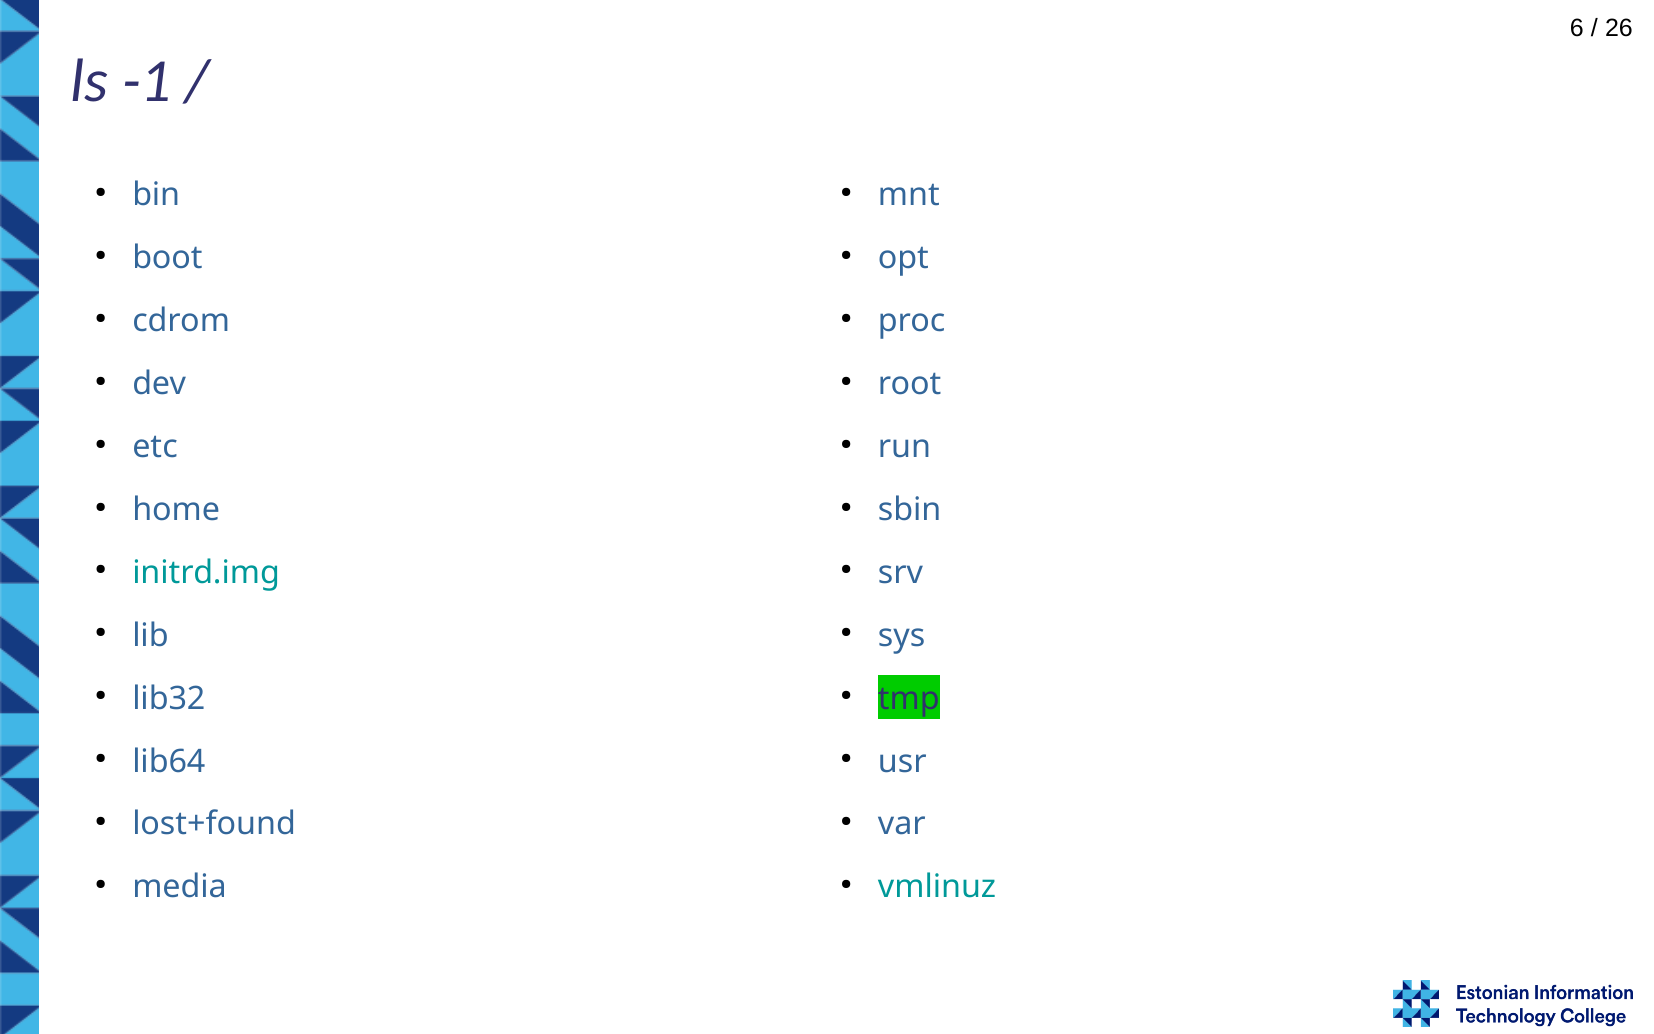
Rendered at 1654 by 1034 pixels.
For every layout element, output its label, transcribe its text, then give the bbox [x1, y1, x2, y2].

list mnt opt proc root run sbin srv sys tmp usr var vmlinuz [828, 170, 1539, 914]
list bin boot cdrom dev etc home initrd.img lib lib32 lib64 lost+found media [82, 170, 793, 914]
title ls -1 / [70, 41, 1630, 130]
picture [1393, 980, 1633, 1027]
